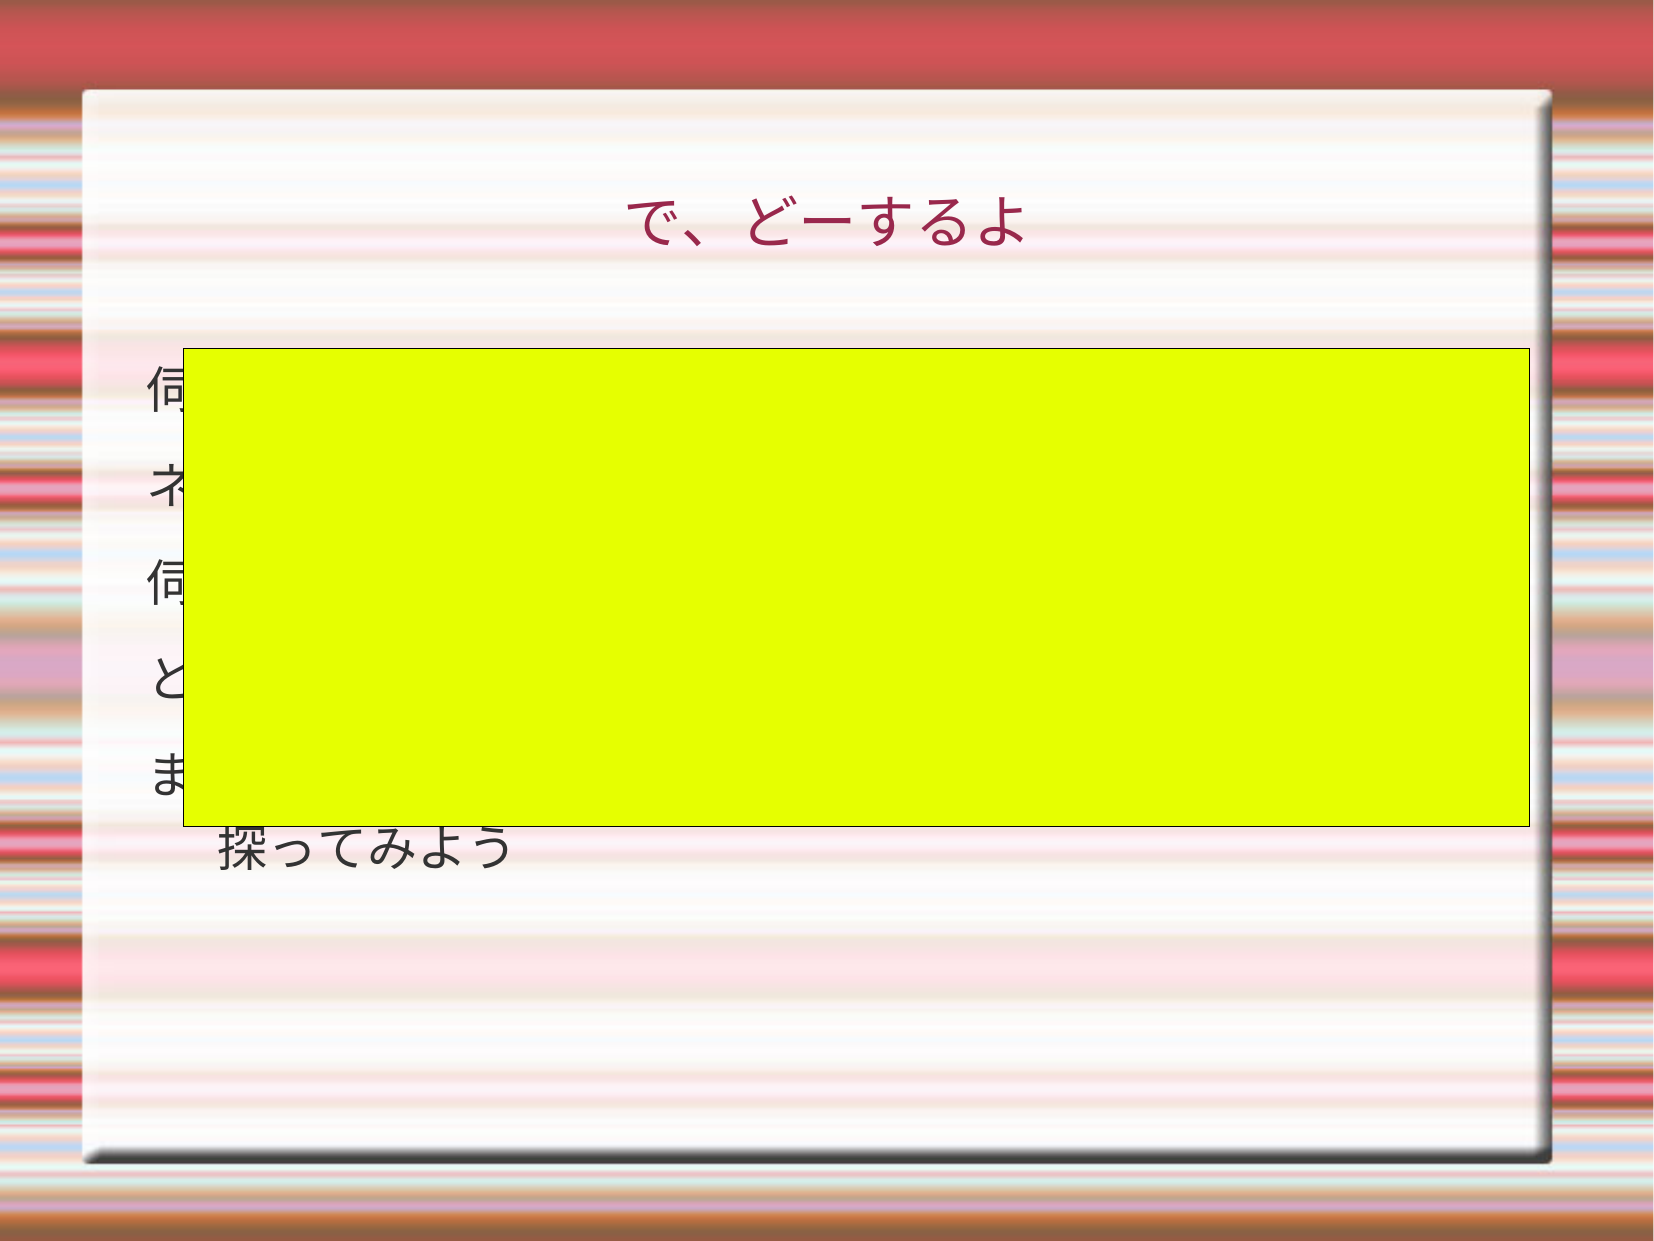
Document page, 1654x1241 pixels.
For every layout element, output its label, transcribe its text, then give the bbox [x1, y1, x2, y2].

title で、どーするよ [121, 114, 1534, 322]
list 伺かで何が出来る？何がしたい？ ネタ持ってる人って、ソフト作る人だけじゃないよね 伺か周辺サービスで、面白いことをしている人もいるよ とにかく、ネタ持ってる人の話をたくさん聞いてみたい まずはキックオフを行って、みんなの中の「伺か2.0」を探ってみよう [134, 350, 1516, 1133]
picture [0, 0, 1654, 1241]
text_box [183, 348, 1530, 827]
